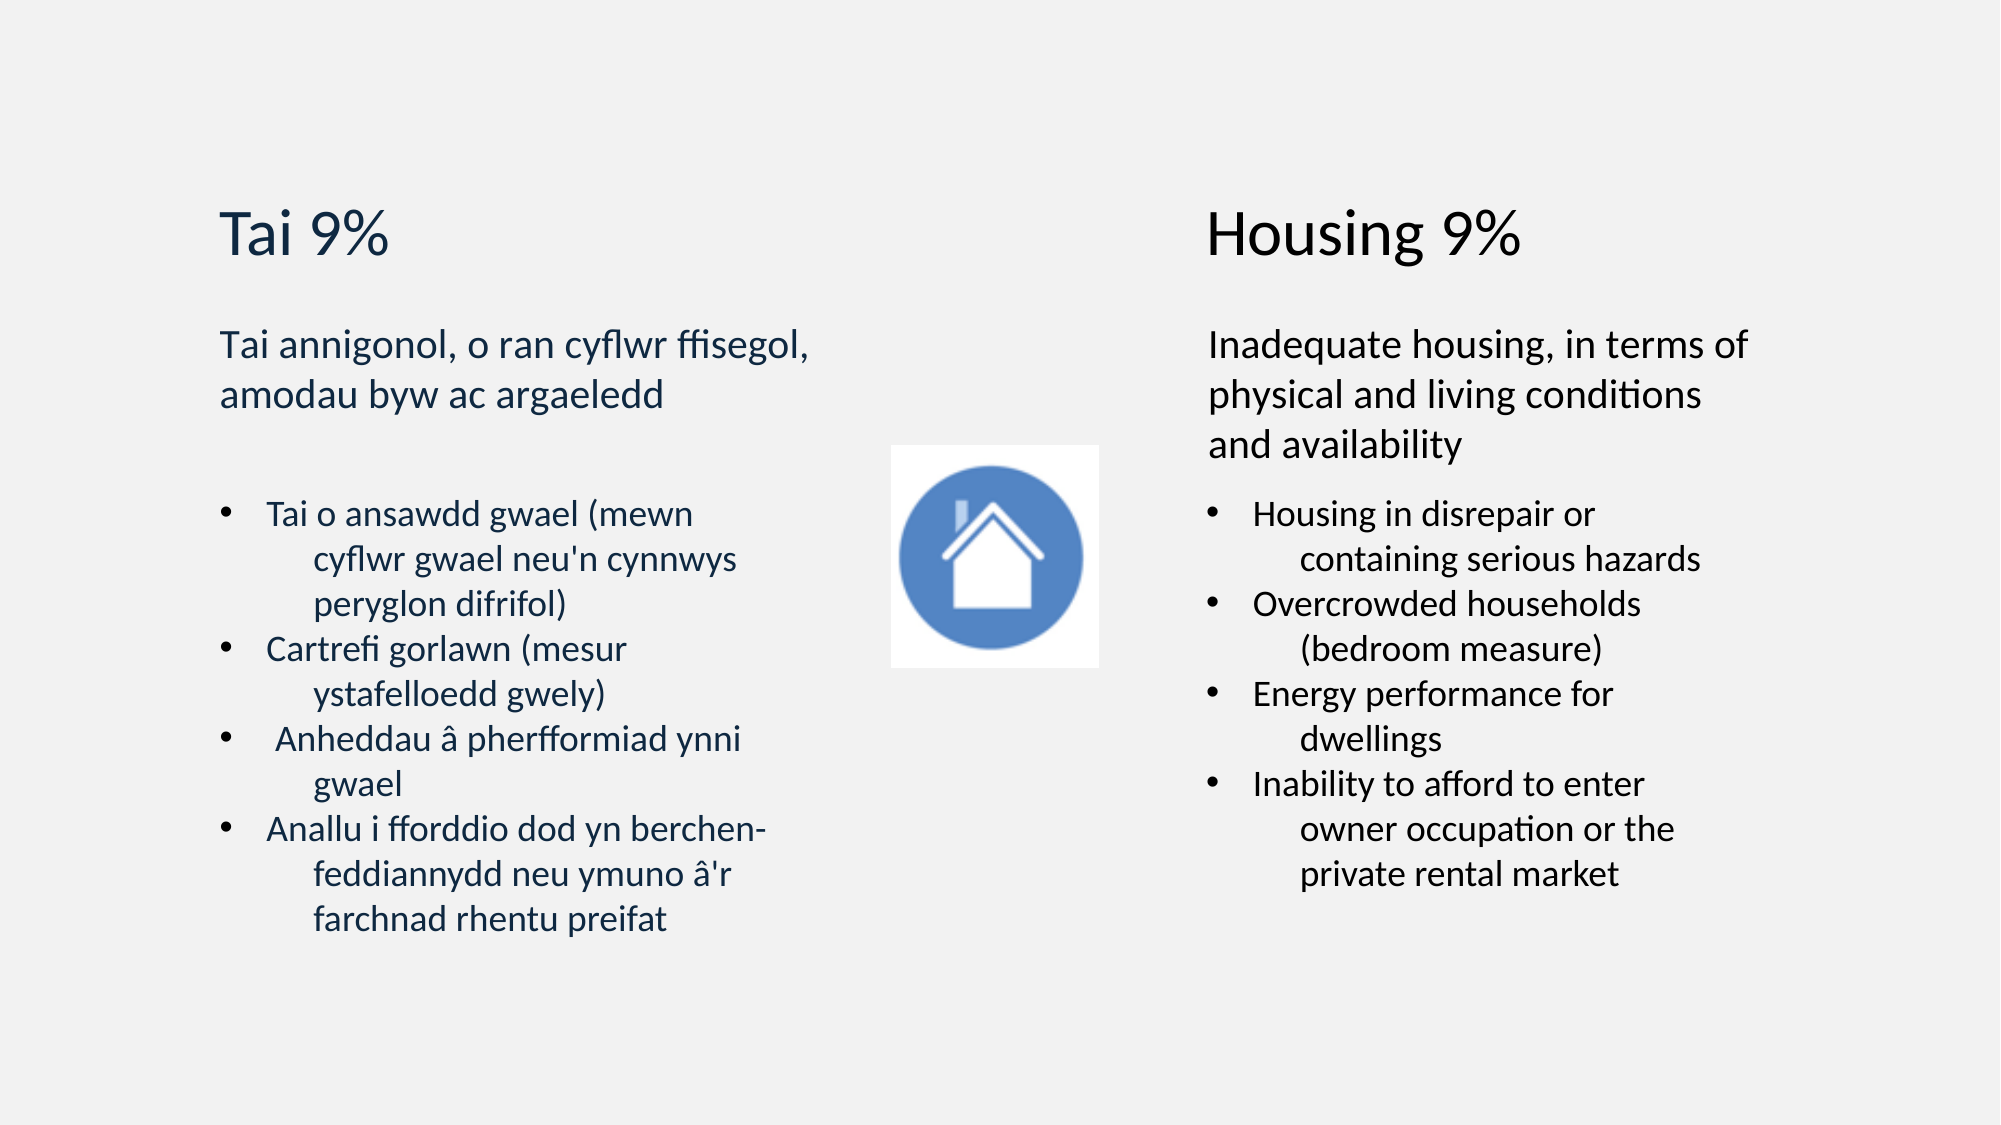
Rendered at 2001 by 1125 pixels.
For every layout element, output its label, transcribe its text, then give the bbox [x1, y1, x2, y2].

text_box Housing 9% [1190, 181, 1551, 277]
picture [891, 445, 1099, 669]
text_box Tai annigonol, o ran cyflwr ffisegol, amodau byw ac argaeledd [204, 309, 955, 426]
text_box Tai o ansawdd gwael (mewn cyflwr gwael neu'n cynnwys peryglon difrifol) Cartrefi gorlawn (mesur ystafelloedd gwely) Anheddau â pherfformiad ynni gwael Anallu i fforddio dod yn berchen-feddiannydd neu ymuno â'r farchnad rhentu preifat [204, 481, 800, 952]
text_box Inadequate housing, in terms of physical and living conditions and availability [1191, 310, 1766, 475]
text_box Tai 9% [204, 181, 454, 277]
text_box Housing in disrepair or containing serious hazards Overcrowded households (bedroom measure) Energy performance for dwellings Inability to afford to enter owner occupation or the private rental market [1190, 481, 1733, 906]
